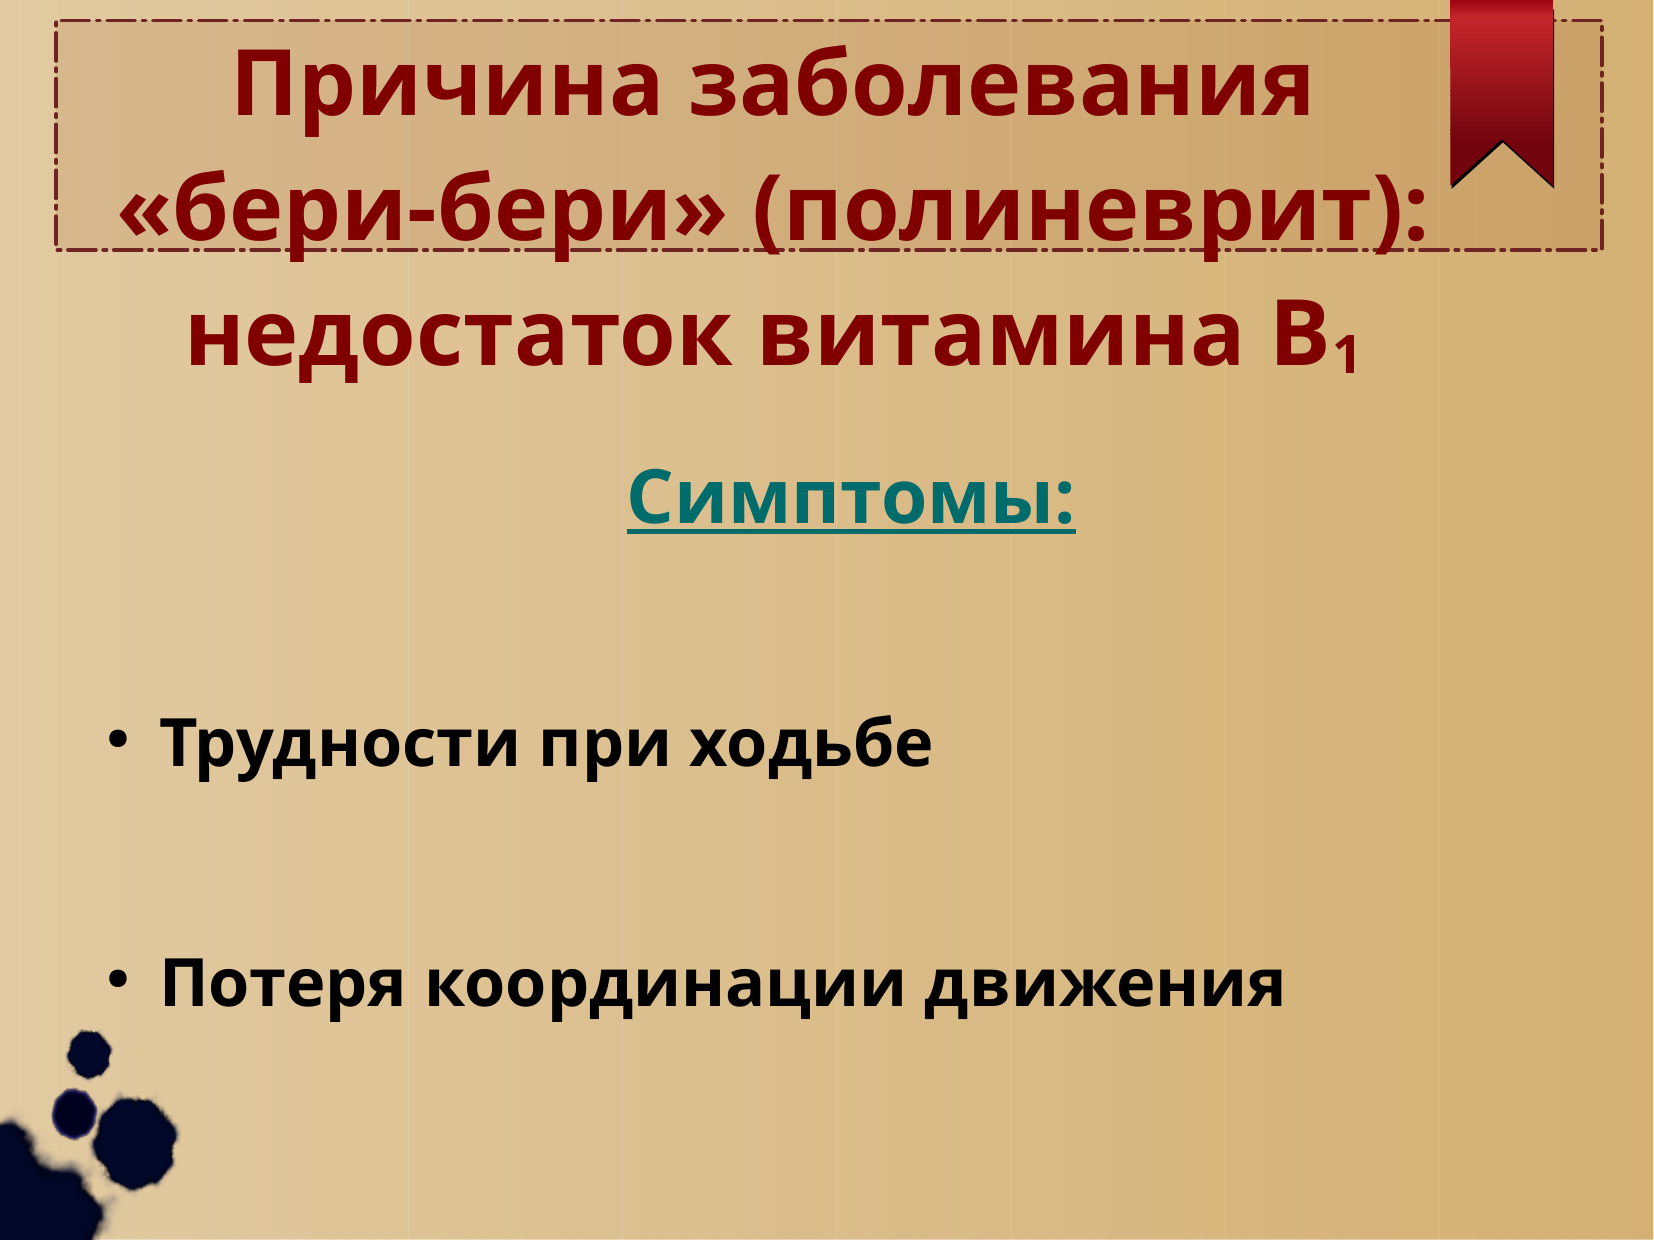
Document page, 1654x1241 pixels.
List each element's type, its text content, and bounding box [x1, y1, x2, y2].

title Причина заболевания «бери-бери» (полиневрит): недостаток витамина В1 [88, 0, 1459, 411]
list Симптомы: Трудности при ходьбе Потеря координации движения [88, 442, 1544, 1041]
